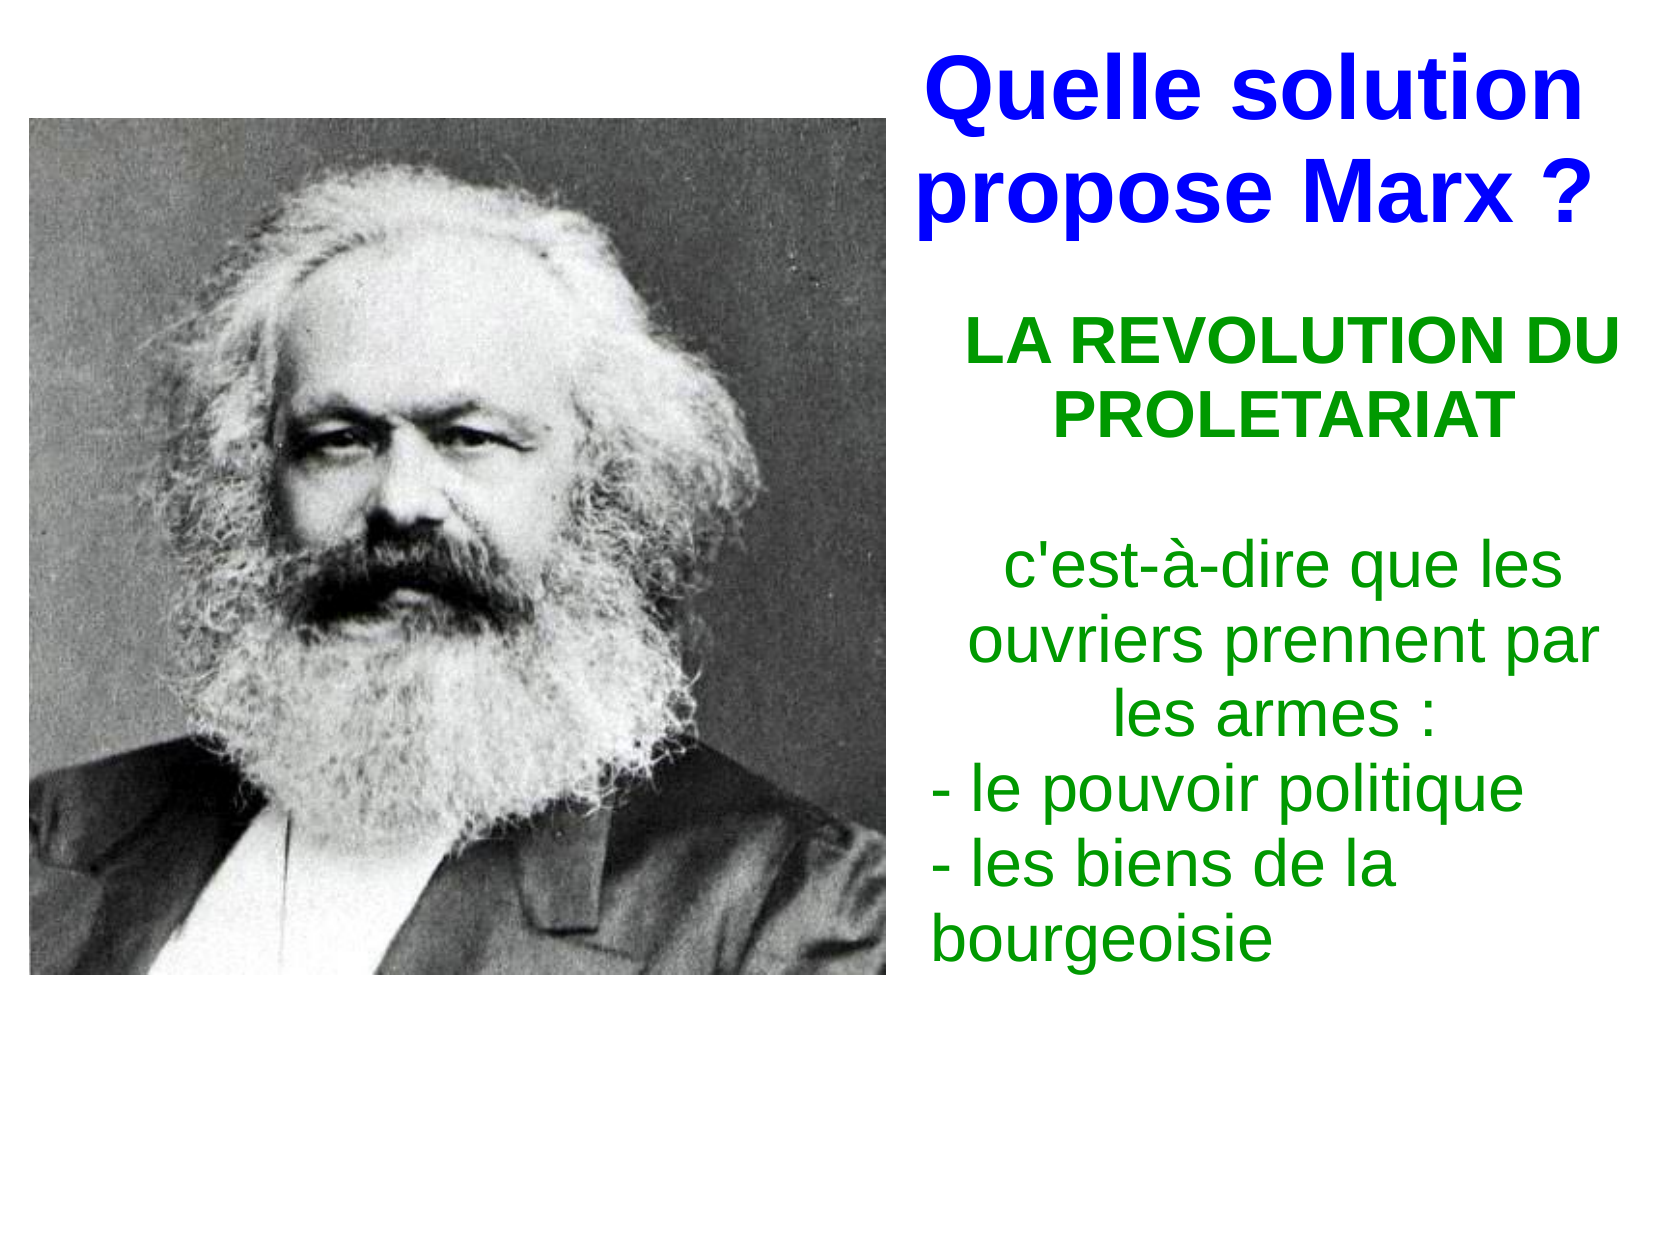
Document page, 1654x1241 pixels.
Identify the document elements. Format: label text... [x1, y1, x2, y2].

text_box LA REVOLUTION DU PROLETARIAT c'est-à-dire que les ouvriers prennent par les armes : - le pouvoir politique - les biens de la bourgeoisie [915, 295, 1654, 983]
text_box Quelle solution propose Marx ? [885, 29, 1625, 455]
picture [29, 118, 886, 975]
